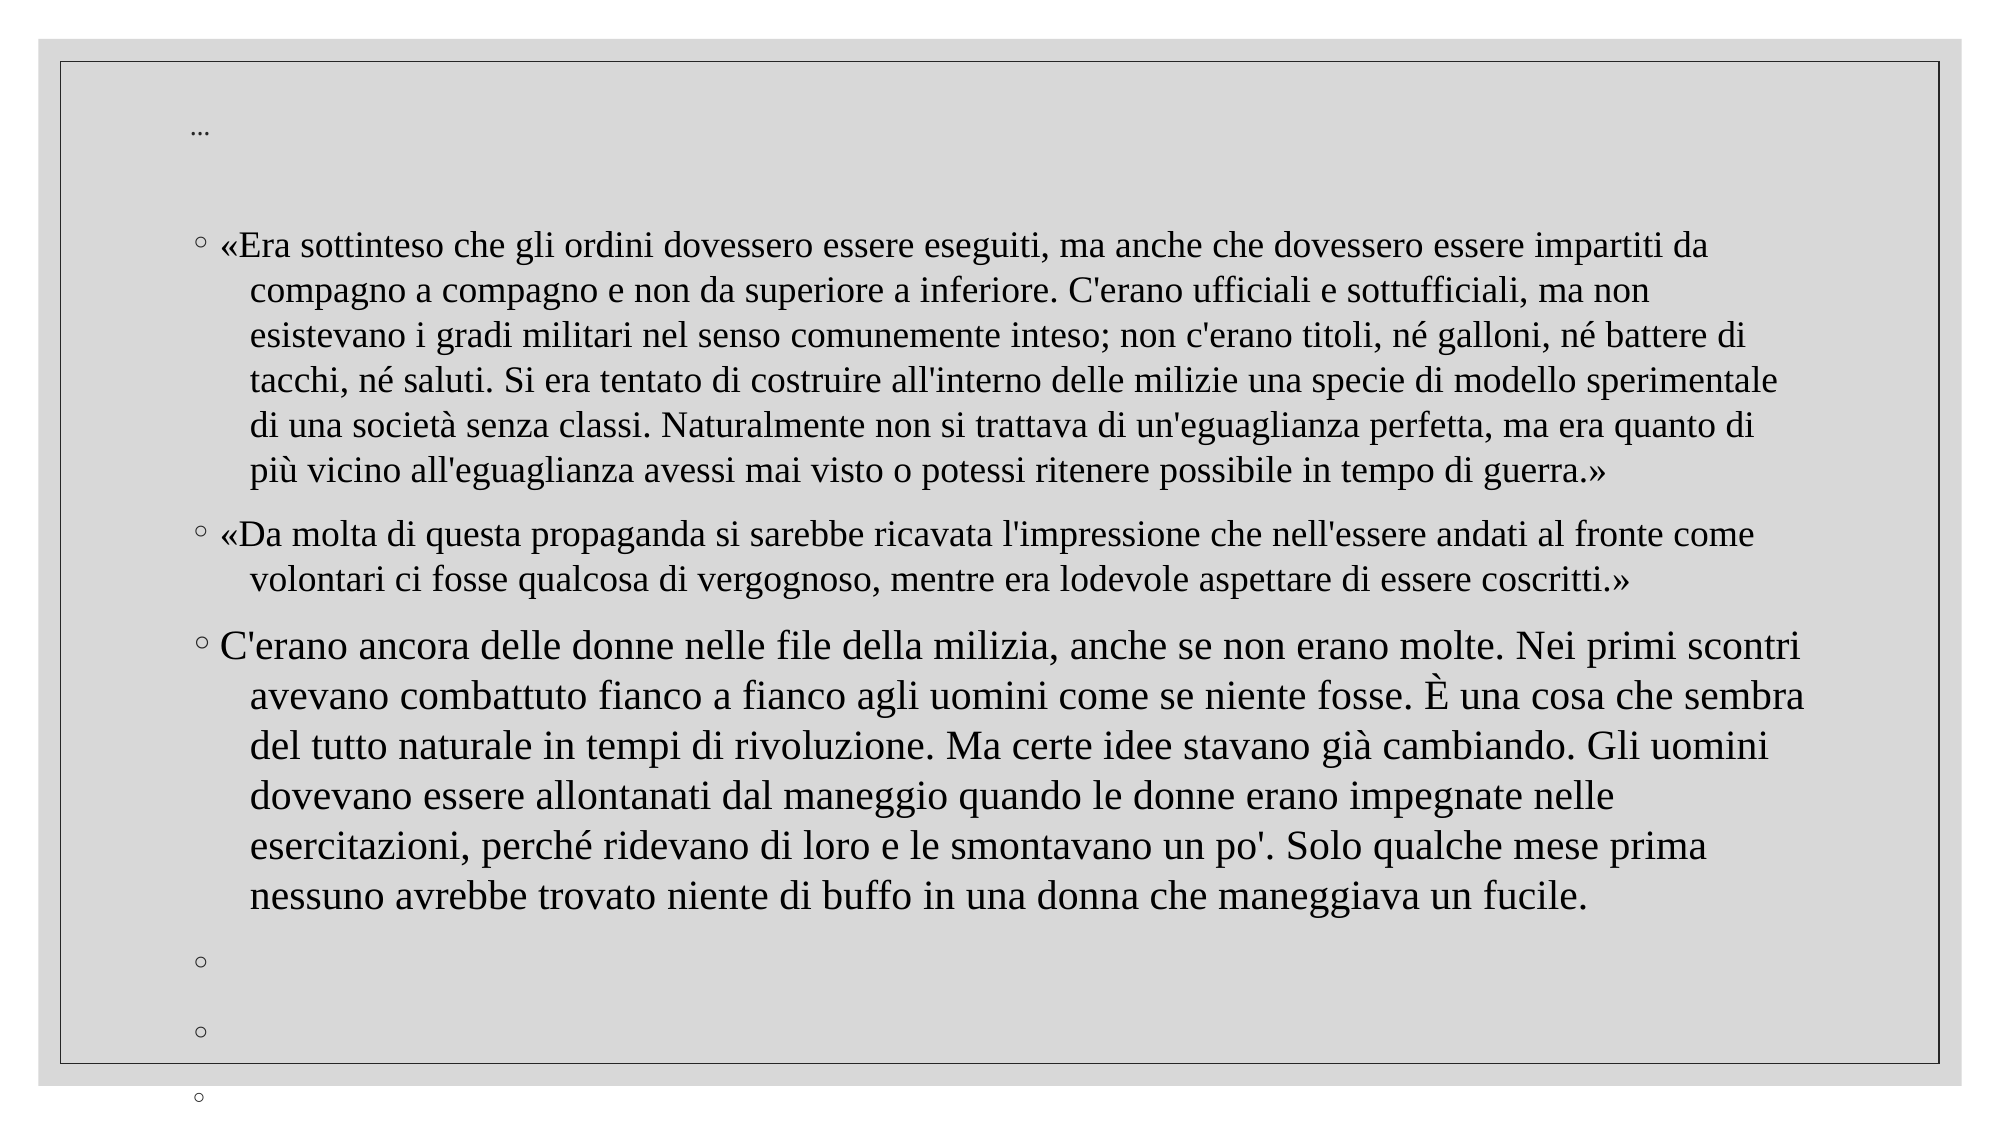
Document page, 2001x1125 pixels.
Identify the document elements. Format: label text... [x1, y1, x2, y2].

title … [174, 105, 1825, 149]
list «Era sottinteso che gli ordini dovessero essere eseguiti, ma anche che dovessero essere impartiti da compagno a compagno e non da superiore a inferiore. C'erano ufficiali e sottufficiali, ma non esistevano i gradi militari nel senso comunemente inteso; non c'erano titoli, né galloni, né battere di tacchi, né saluti. Si era tentato di costruire all'interno delle milizie una specie di modello sperimentale di una società senza classi. Naturalmente non si trattava di un'eguaglianza perfetta, ma era quanto di più vicino all'eguaglianza avessi mai visto o potessi ritenere possibile in tempo di guerra.» «Da molta di questa propaganda si sarebbe ricavata l'impressione che nell'essere andati al fronte come volontari ci fosse qualcosa di vergognoso, mentre era lodevole aspettare di essere coscritti.» C'erano ancora delle donne nelle file della milizia, anche se non erano molte. Nei primi scontri avevano combattuto fianco a fianco agli uomini come se niente fosse. È una cosa che sembra del tutto naturale in tempi di rivoluzione. Ma certe idee stavano già cambiando. Gli uomini dovevano essere allontanati dal maneggio quando le donne erano impegnate nelle esercitazioni, perché ridevano di loro e le smontavano un po'. Solo qualche mese prima nessuno avrebbe trovato niente di buffo in una donna che maneggiava un fucile. [174, 212, 1825, 977]
